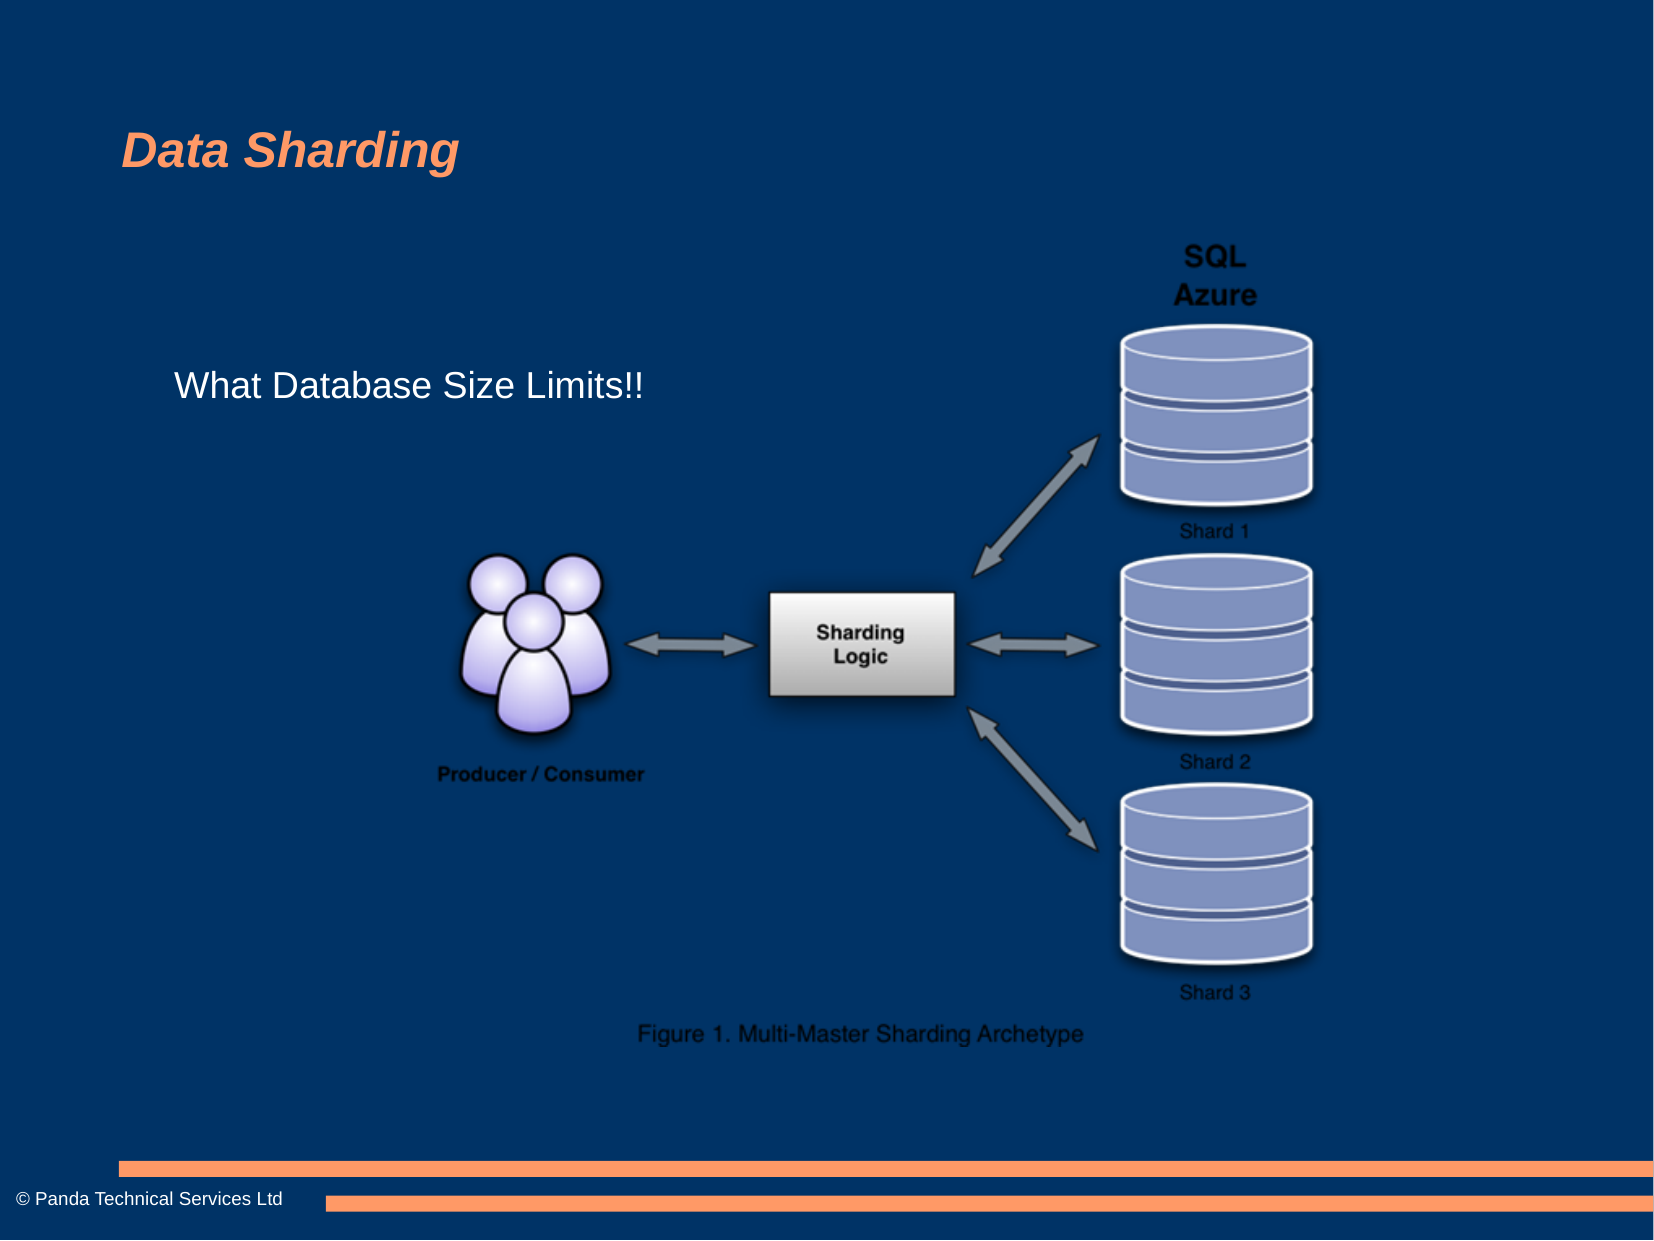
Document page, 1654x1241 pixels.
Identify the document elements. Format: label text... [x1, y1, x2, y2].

picture [436, 236, 1329, 1047]
title Data Sharding [121, 46, 1534, 254]
text_box © Panda Technical Services Ltd [1, 1181, 297, 1218]
text_box What Database Size Limits!! [159, 357, 661, 414]
